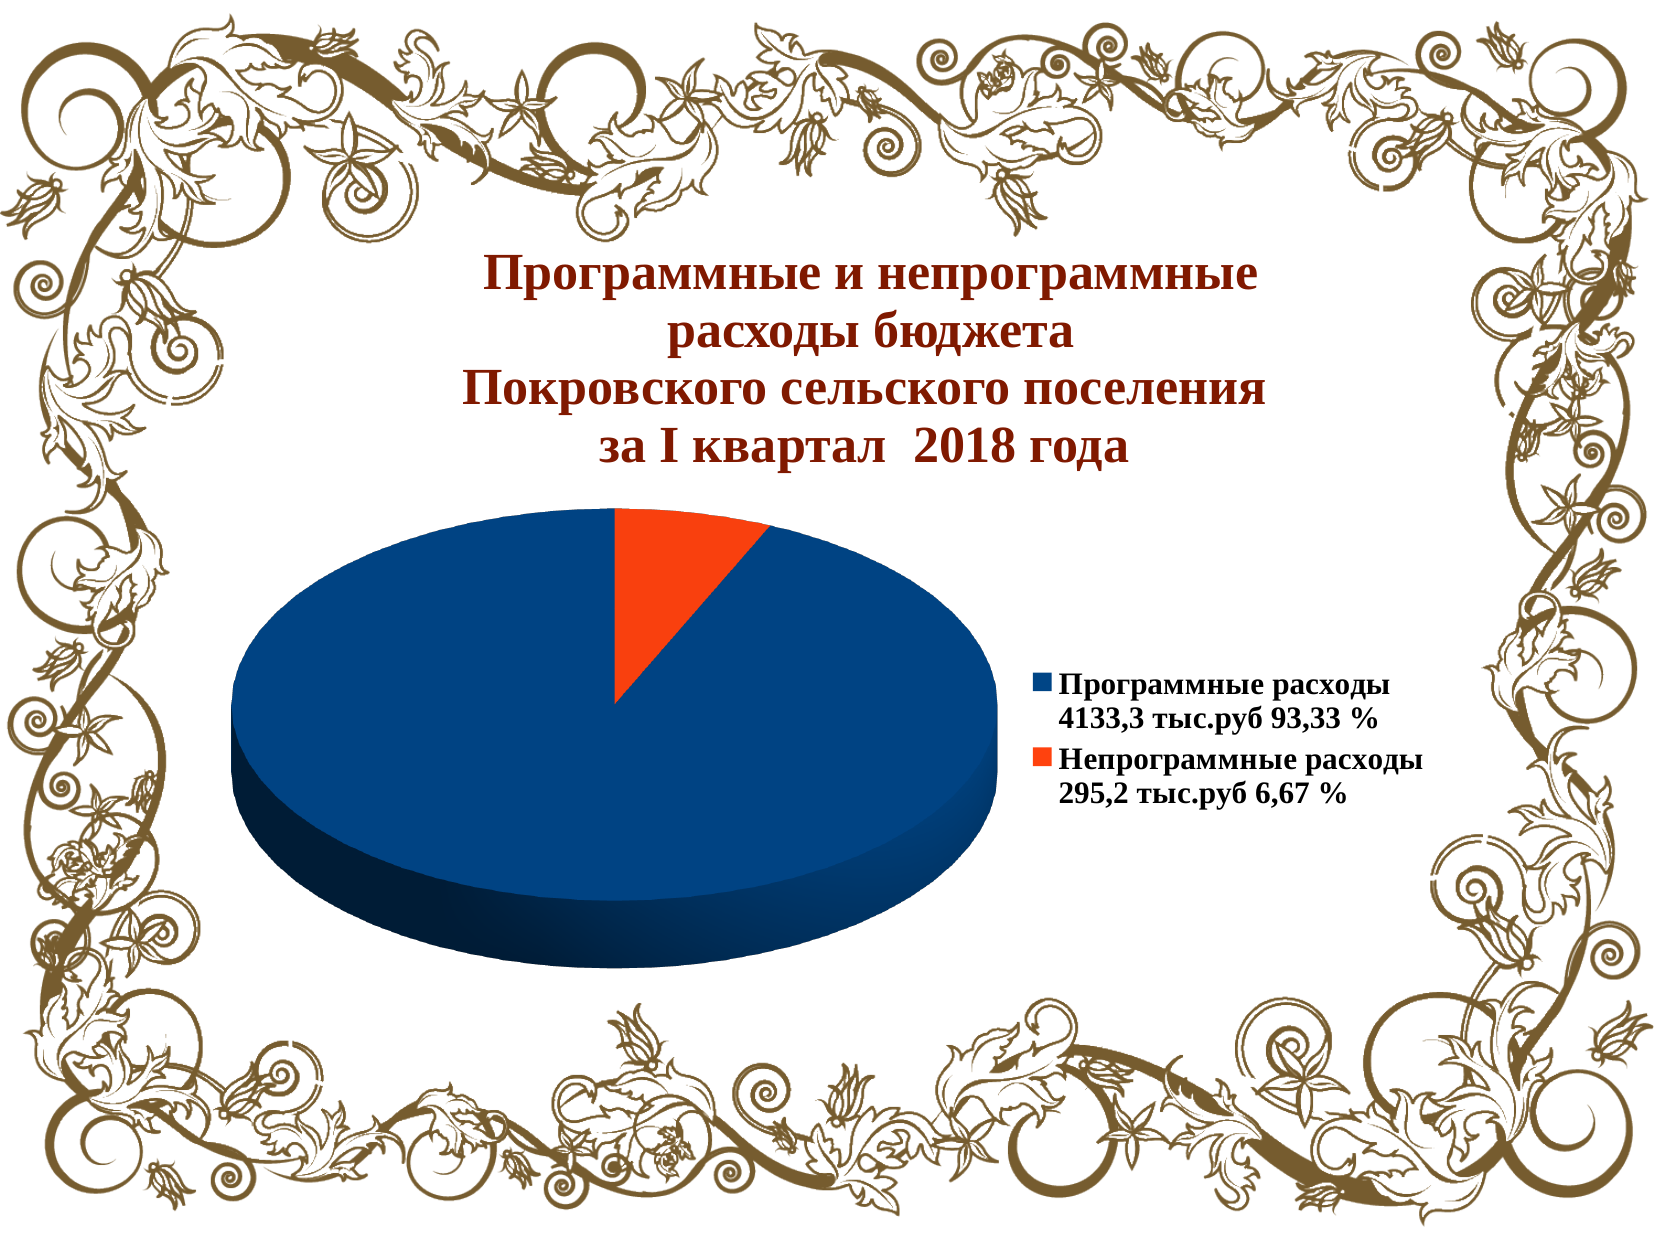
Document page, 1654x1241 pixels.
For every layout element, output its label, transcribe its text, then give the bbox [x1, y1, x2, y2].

text_box Программные и непрограммные расходы бюджета Покровского сельского поселения за I квартал 2018 года [265, 236, 1477, 532]
picture [0, 13, 1654, 1227]
chart [206, 413, 1447, 1063]
